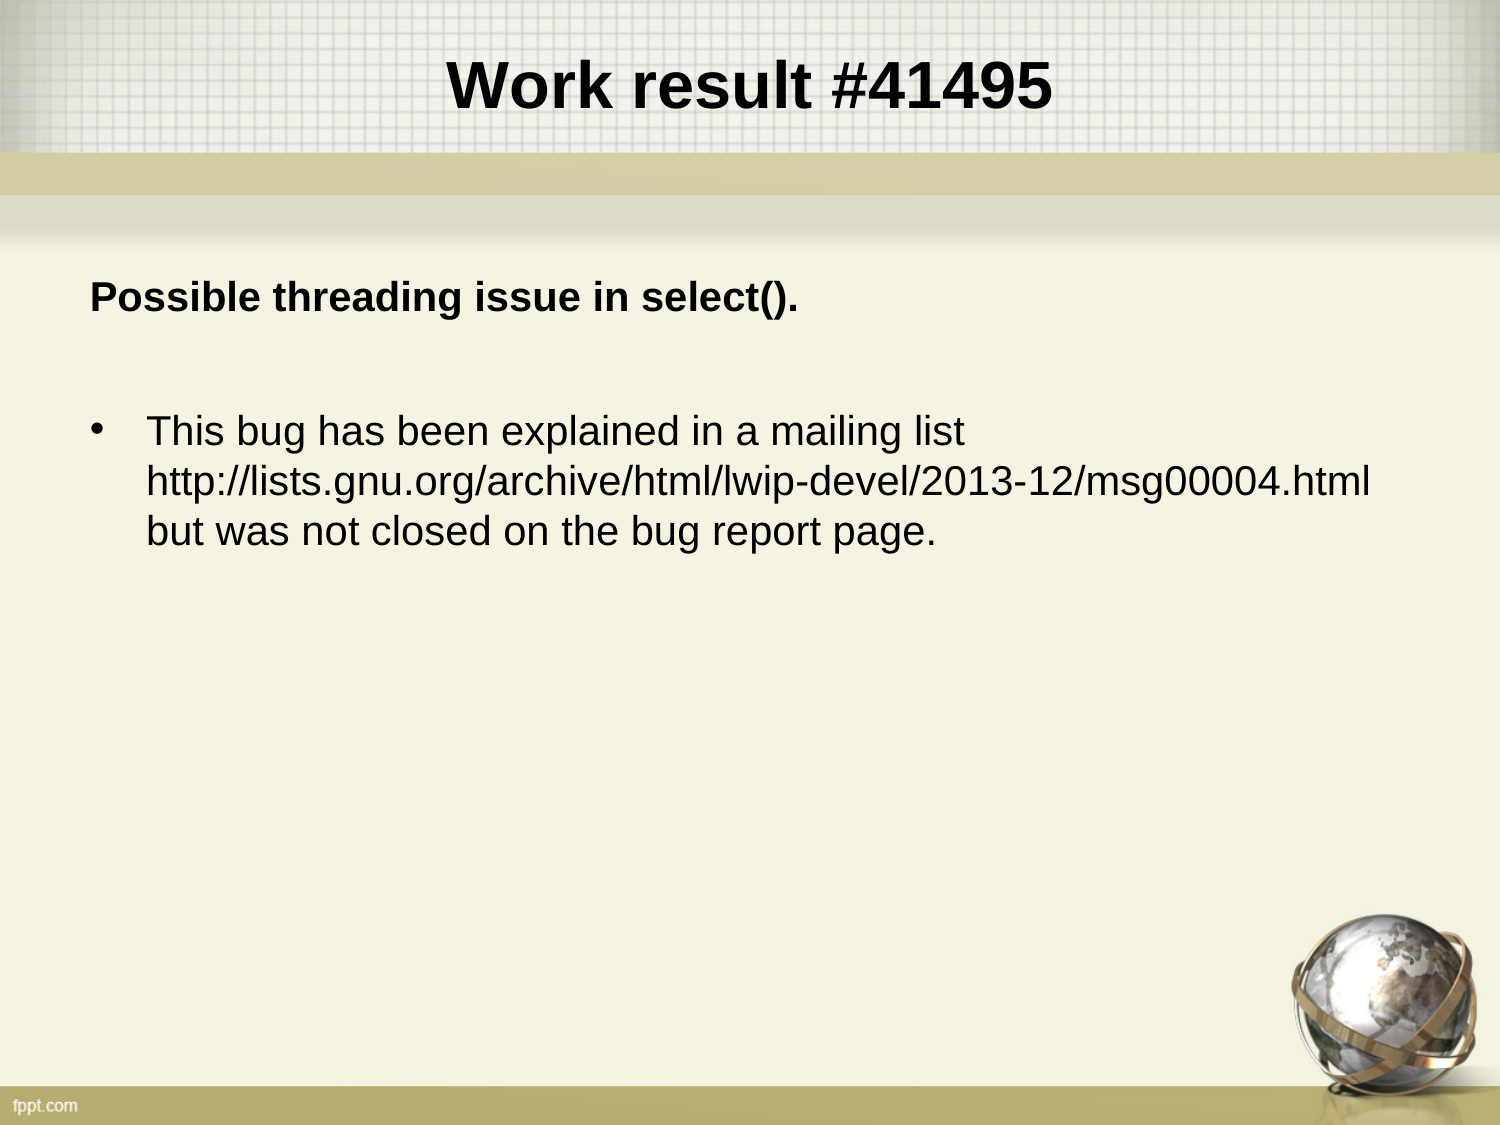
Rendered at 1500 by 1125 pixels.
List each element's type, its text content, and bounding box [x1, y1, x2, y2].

title Work result #41495 [75, 21, 1426, 142]
picture [0, 0, 1500, 1125]
list Possible threading issue in select(). This bug has been explained in a mailing list http://lists.gnu.org/archive/html/lwip-devel/2013-12/msg00004.html but was not closed on the bug report page. [75, 262, 1426, 1051]
